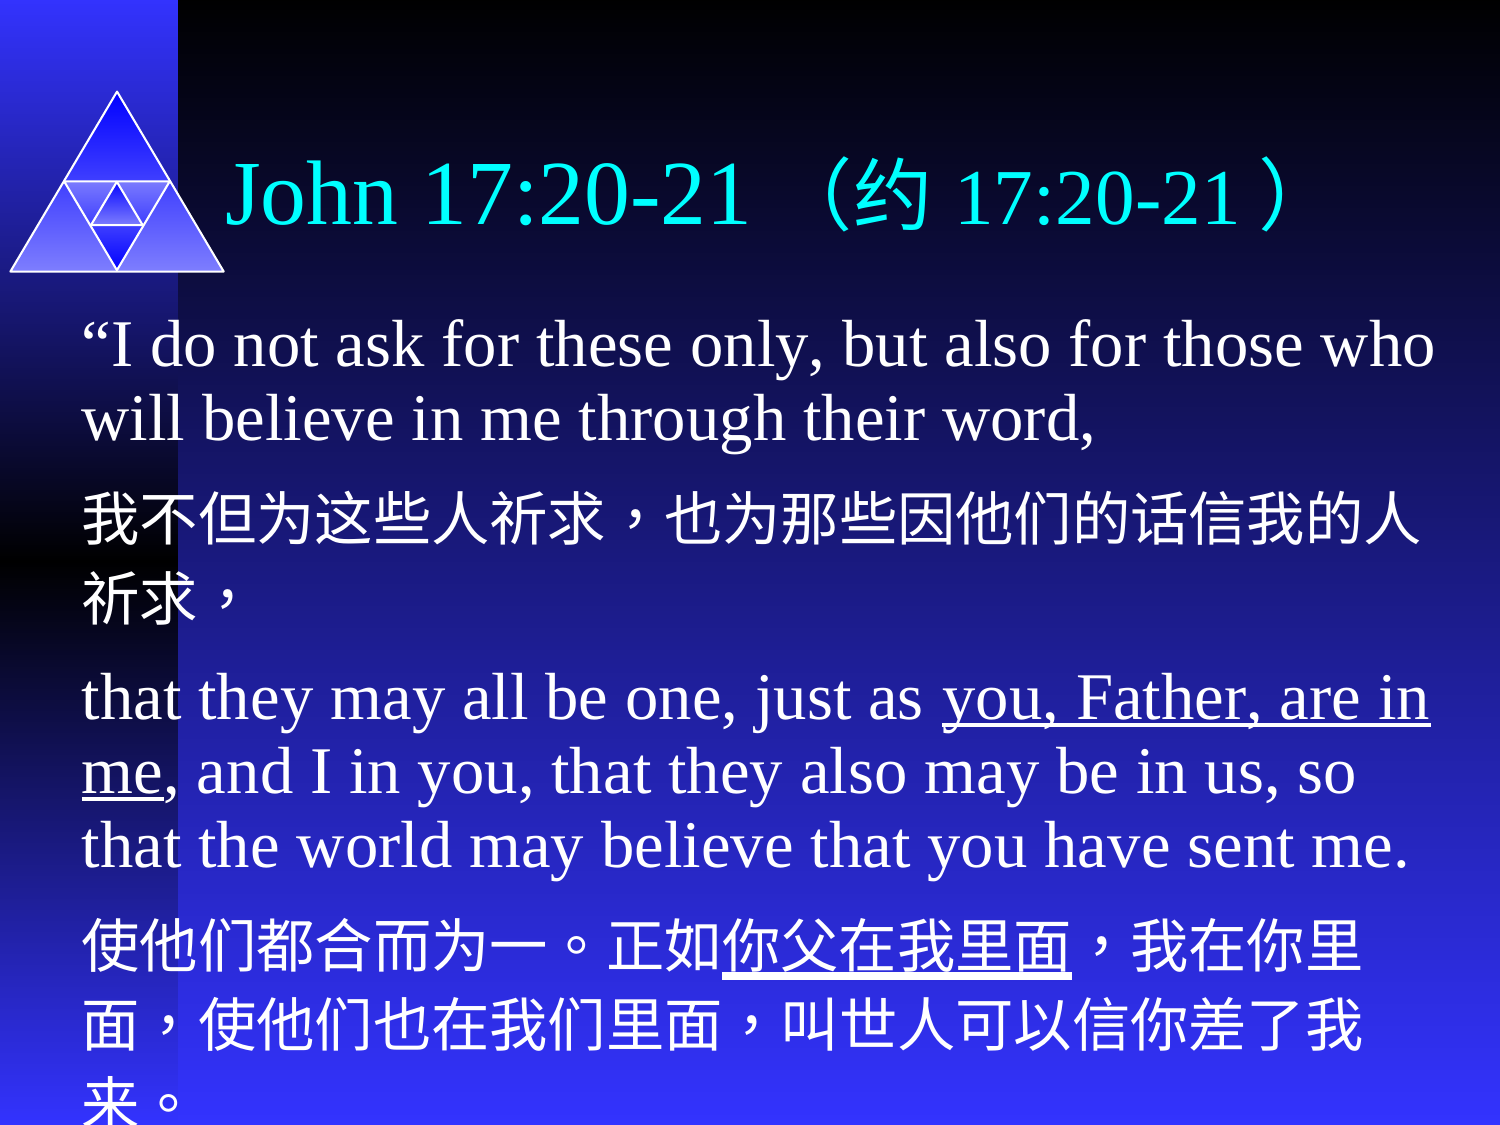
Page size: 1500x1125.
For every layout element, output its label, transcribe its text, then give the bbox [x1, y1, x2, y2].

text_box “I do not ask for these only, but also for those who will believe in me through their word, 我不但为这些人祈求，也为那些因他们的话信我的人祈求， that they may all be one, just as you, Father, are in me, and I in you, that they also may be in us, so that the world may believe that you have sent me. 使他们都合而为一。正如你父在我里面，我在你里面，使他们也在我们里面，叫世人可以信你差了我来。 [67, 299, 1455, 1125]
title John 17:20-21（约17:20-21） [225, 99, 1463, 288]
